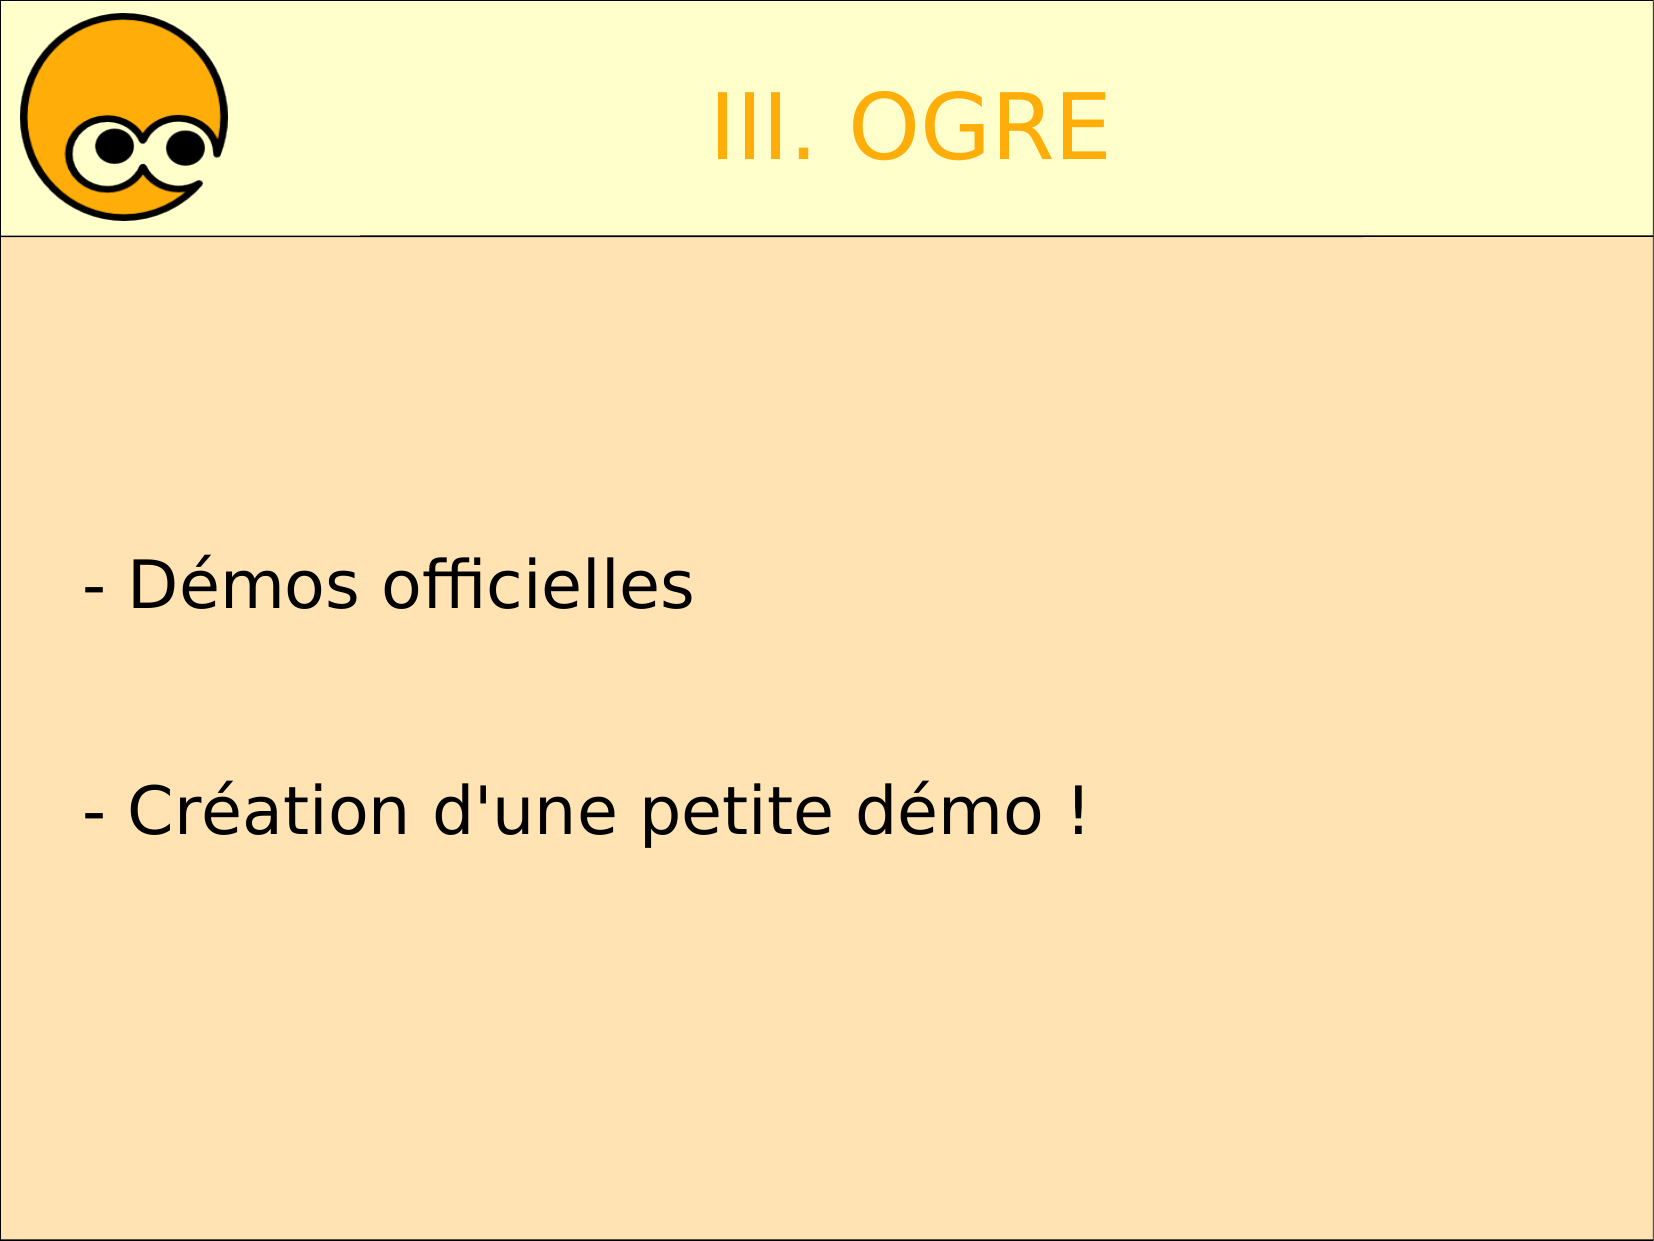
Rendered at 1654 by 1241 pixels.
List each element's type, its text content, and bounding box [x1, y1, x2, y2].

subtitle - Démos officielles - Création d'une petite démo ! [82, 297, 1571, 1102]
title III. OGRE [252, 28, 1571, 228]
picture [20, 13, 228, 221]
